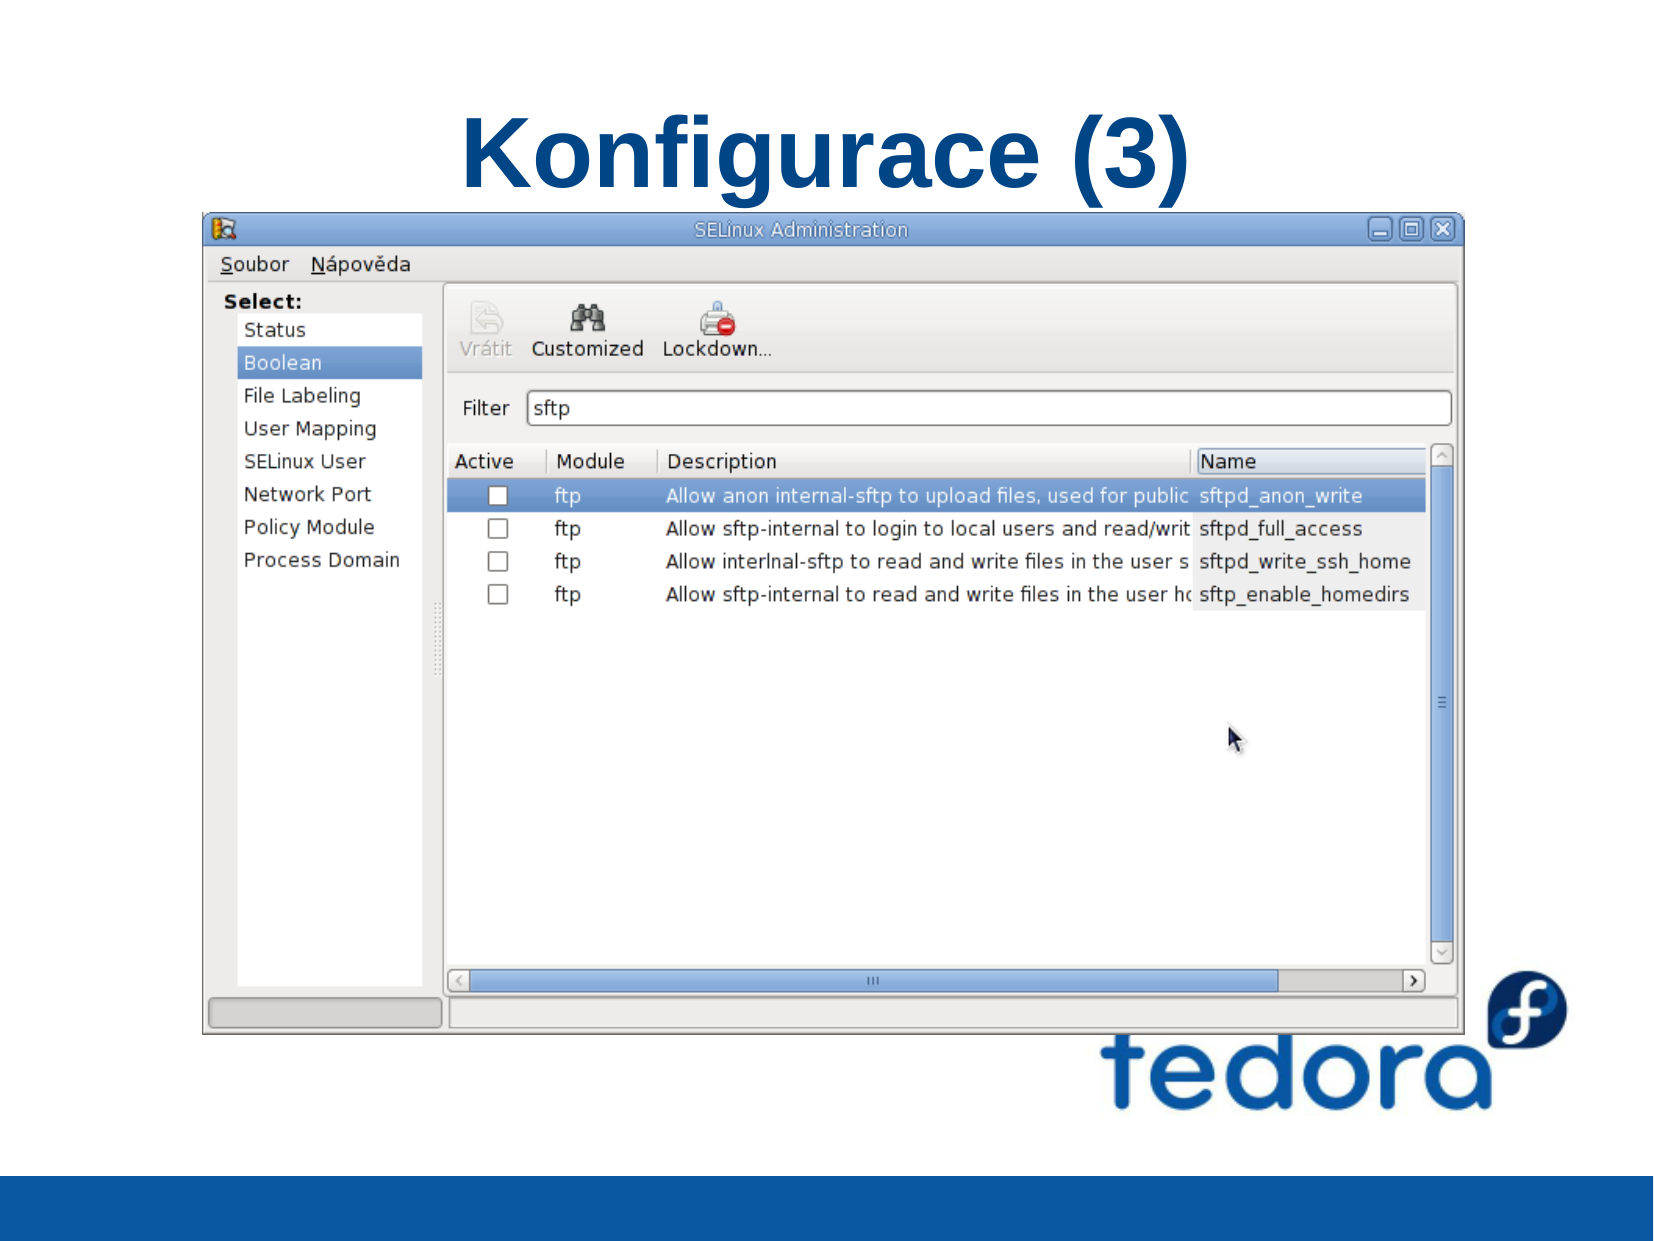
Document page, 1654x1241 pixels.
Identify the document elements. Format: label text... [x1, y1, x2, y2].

picture [0, 1176, 1654, 1241]
picture [202, 212, 1576, 1125]
title Konfigurace (3) [82, 49, 1571, 257]
